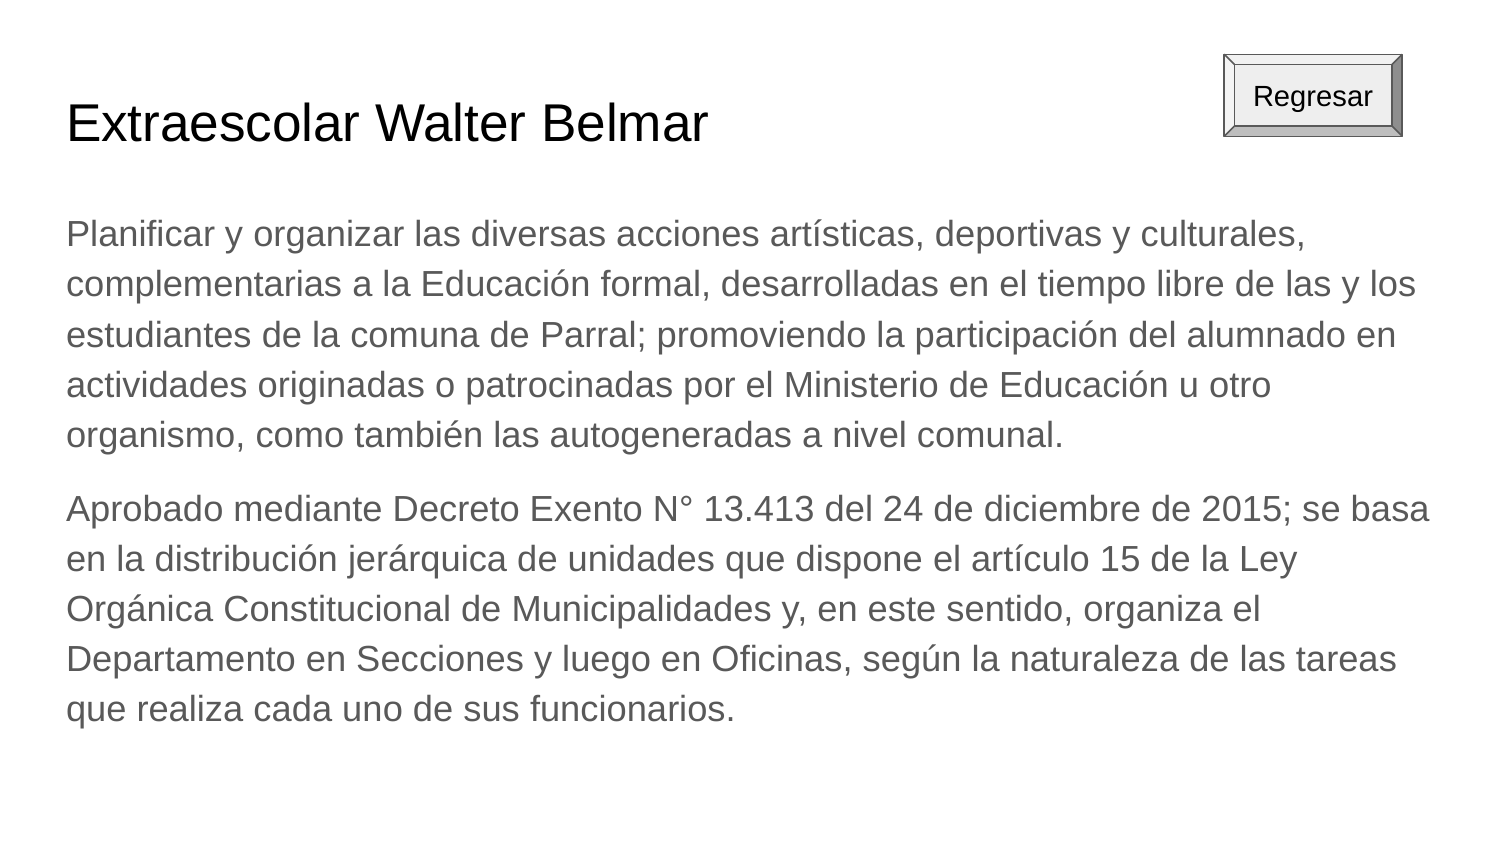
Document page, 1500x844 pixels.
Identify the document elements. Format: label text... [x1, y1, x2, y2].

list Planificar y organizar las diversas acciones artísticas, deportivas y culturales, complementarias a la Educación formal, desarrolladas en el tiempo libre de las y los estudiantes de la comuna de Parral; promoviendo la participación del alumnado en actividades originadas o patrocinadas por el Ministerio de Educación u otro organismo, como también las autogeneradas a nivel comunal. Aprobado mediante Decreto Exento N° 13.413 del 24 de diciembre de 2015; se basa en la distribución jerárquica de unidades que dispone el artículo 15 de la Ley Orgánica Constitucional de Municipalidades y, en este sentido, organiza el Departamento en Secciones y luego en Oficinas, según la naturaleza de las tareas que realiza cada uno de sus funcionarios. [51, 189, 1449, 750]
text_box Regresar [1235, 65, 1391, 126]
title Extraescolar Walter Belmar [51, 72, 1449, 167]
